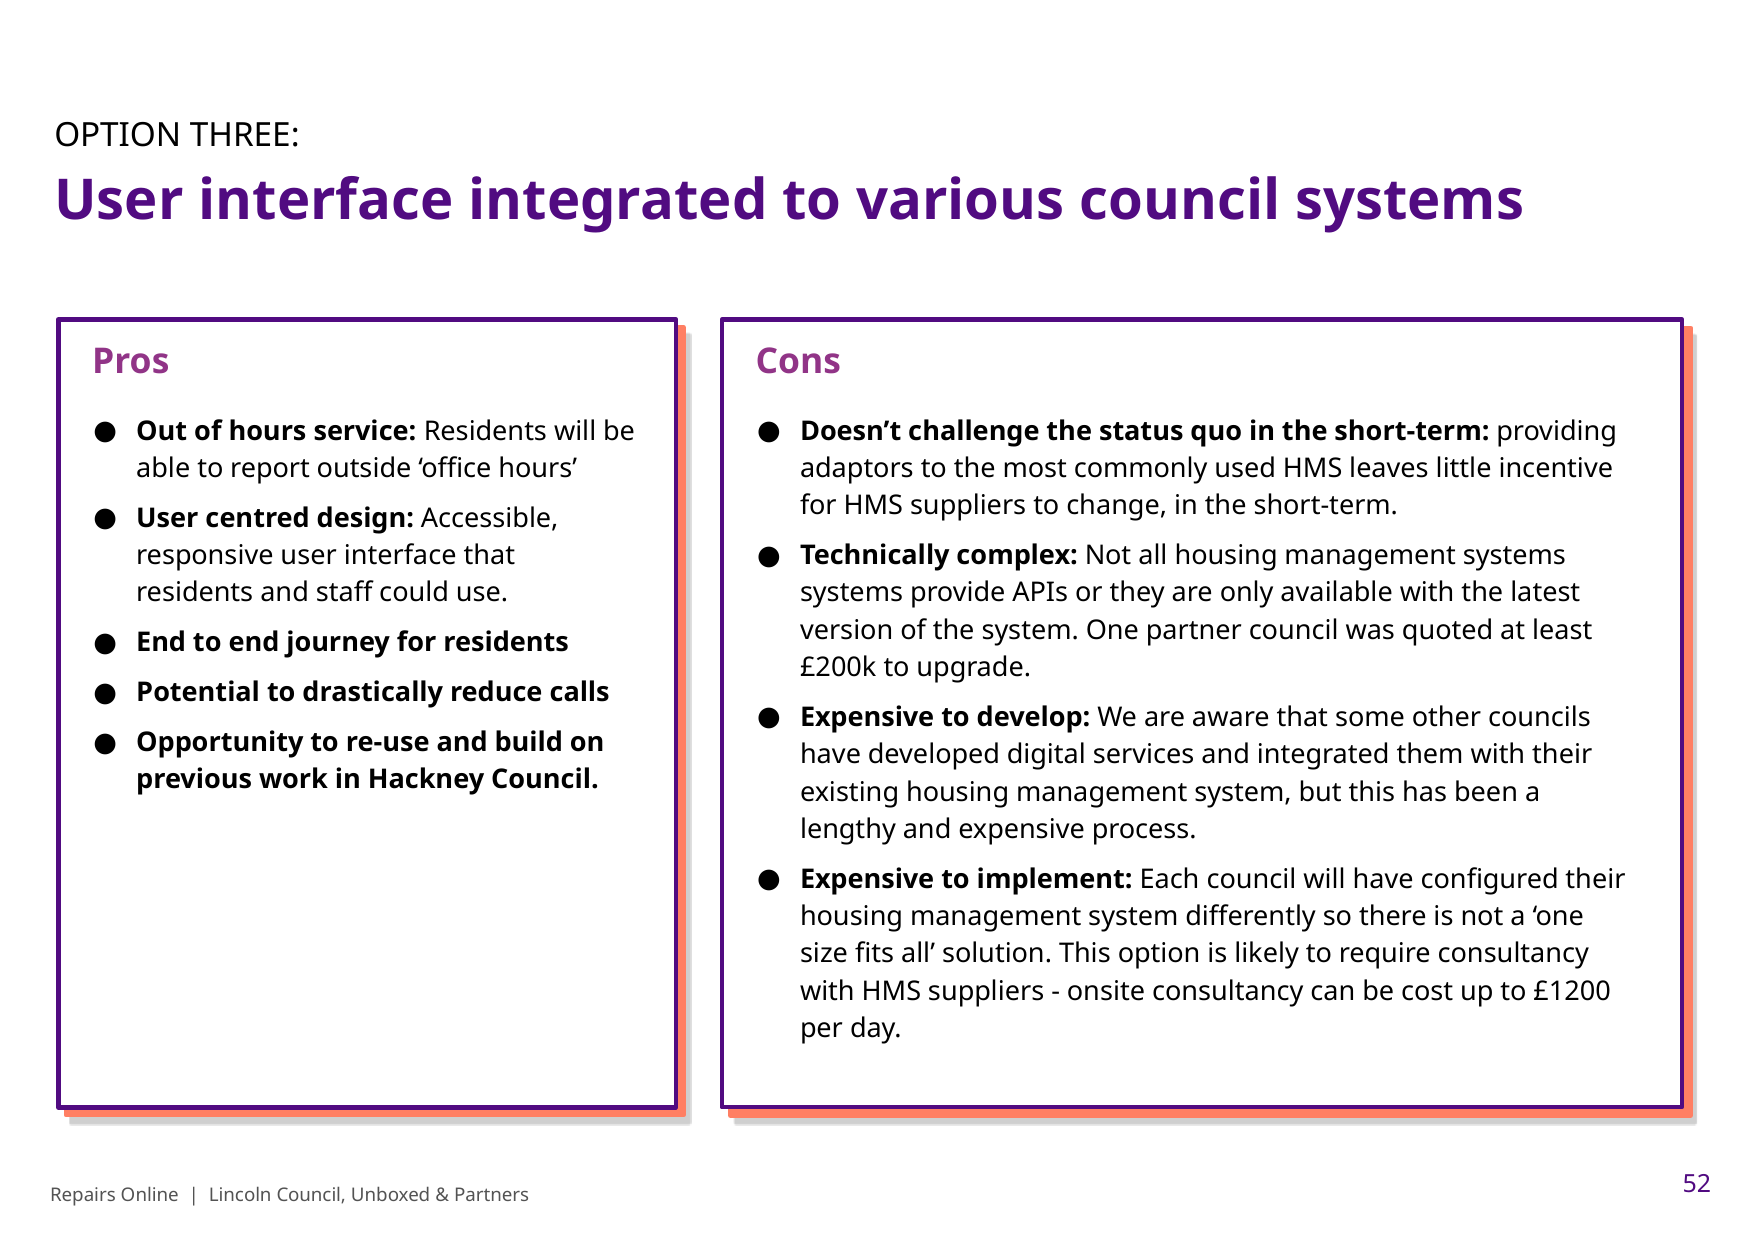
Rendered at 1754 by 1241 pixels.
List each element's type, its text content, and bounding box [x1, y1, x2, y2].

slide_number <number> [1625, 1136, 1731, 1232]
text_box Pros Out of hours service: Residents will be able to report outside ‘office hours’ User centred design: Accessible, responsive user interface that residents and staff could use. End to end journey for residents Potential to drastically reduce calls Opportunity to re-use and build on previous work in Hackney Council. [58, 319, 676, 1108]
text_box OPTION THREE: User interface integrated to various council systems [39, 98, 1715, 179]
text_box [65, 327, 684, 1116]
text_box [730, 327, 1691, 1116]
text_box Cons Doesn’t challenge the status quo in the short-term: providing adaptors to the most commonly used HMS leaves little incentive for HMS suppliers to change, in the short-term. Technically complex: Not all housing management systems systems provide APIs or they are only available with the latest version of the system. One partner council was quoted at least £200k to upgrade. Expensive to develop: We are aware that some other councils have developed digital services and integrated them with their existing housing management system, but this has been a lengthy and expensive process. Expensive to implement: Each council will have configured their housing management system differently so there is not a ‘one size fits all’ solution. This option is likely to require consultancy with HMS suppliers - onsite consultancy can be cost up to £1200 per day. [721, 319, 1682, 1108]
